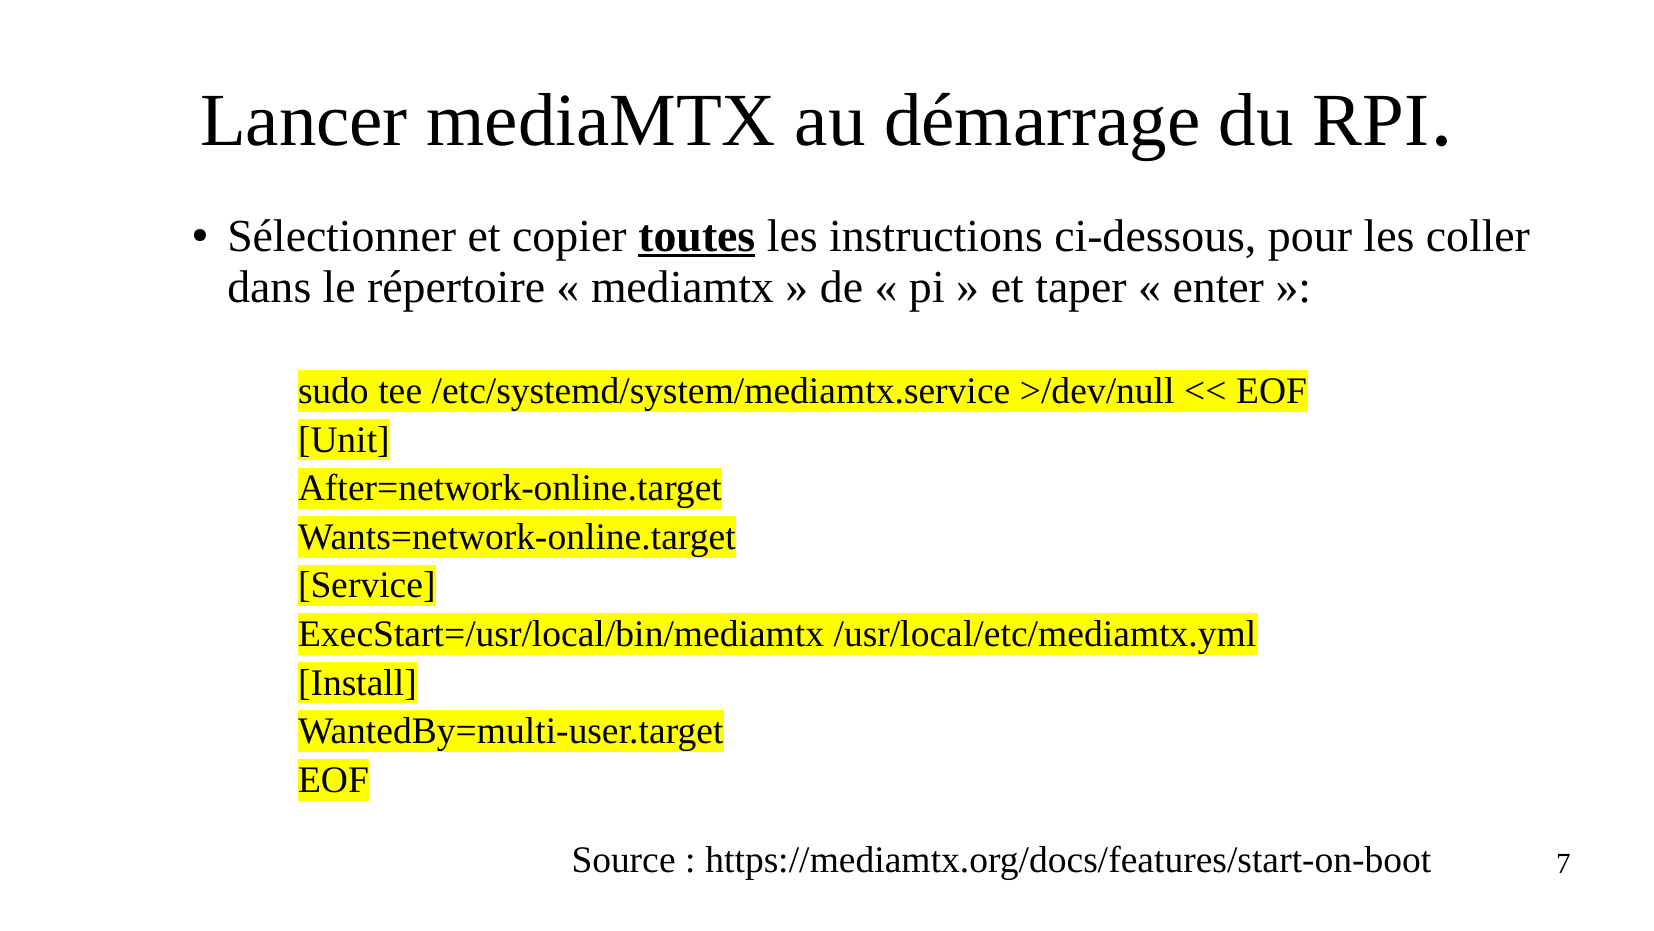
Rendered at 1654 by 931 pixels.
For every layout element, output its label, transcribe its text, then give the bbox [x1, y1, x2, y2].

text_box Sélectionner et copier toutes les instructions ci-dessous, pour les coller dans le répertoire « mediamtx » de « pi » et taper « enter »: sudo tee /etc/systemd/system/mediamtx.service >/dev/null << EOF [Unit] After=network-online.target Wants=network-online.target [Service] ExecStart=/usr/local/bin/mediamtx /usr/local/etc/mediamtx.yml [Install] WantedBy=multi-user.target EOF [177, 203, 1565, 839]
title Lancer mediaMTX au démarrage du RPI. [82, 37, 1571, 193]
text_box Source : https://mediamtx.org/docs/features/start-on-boot [556, 831, 1497, 897]
